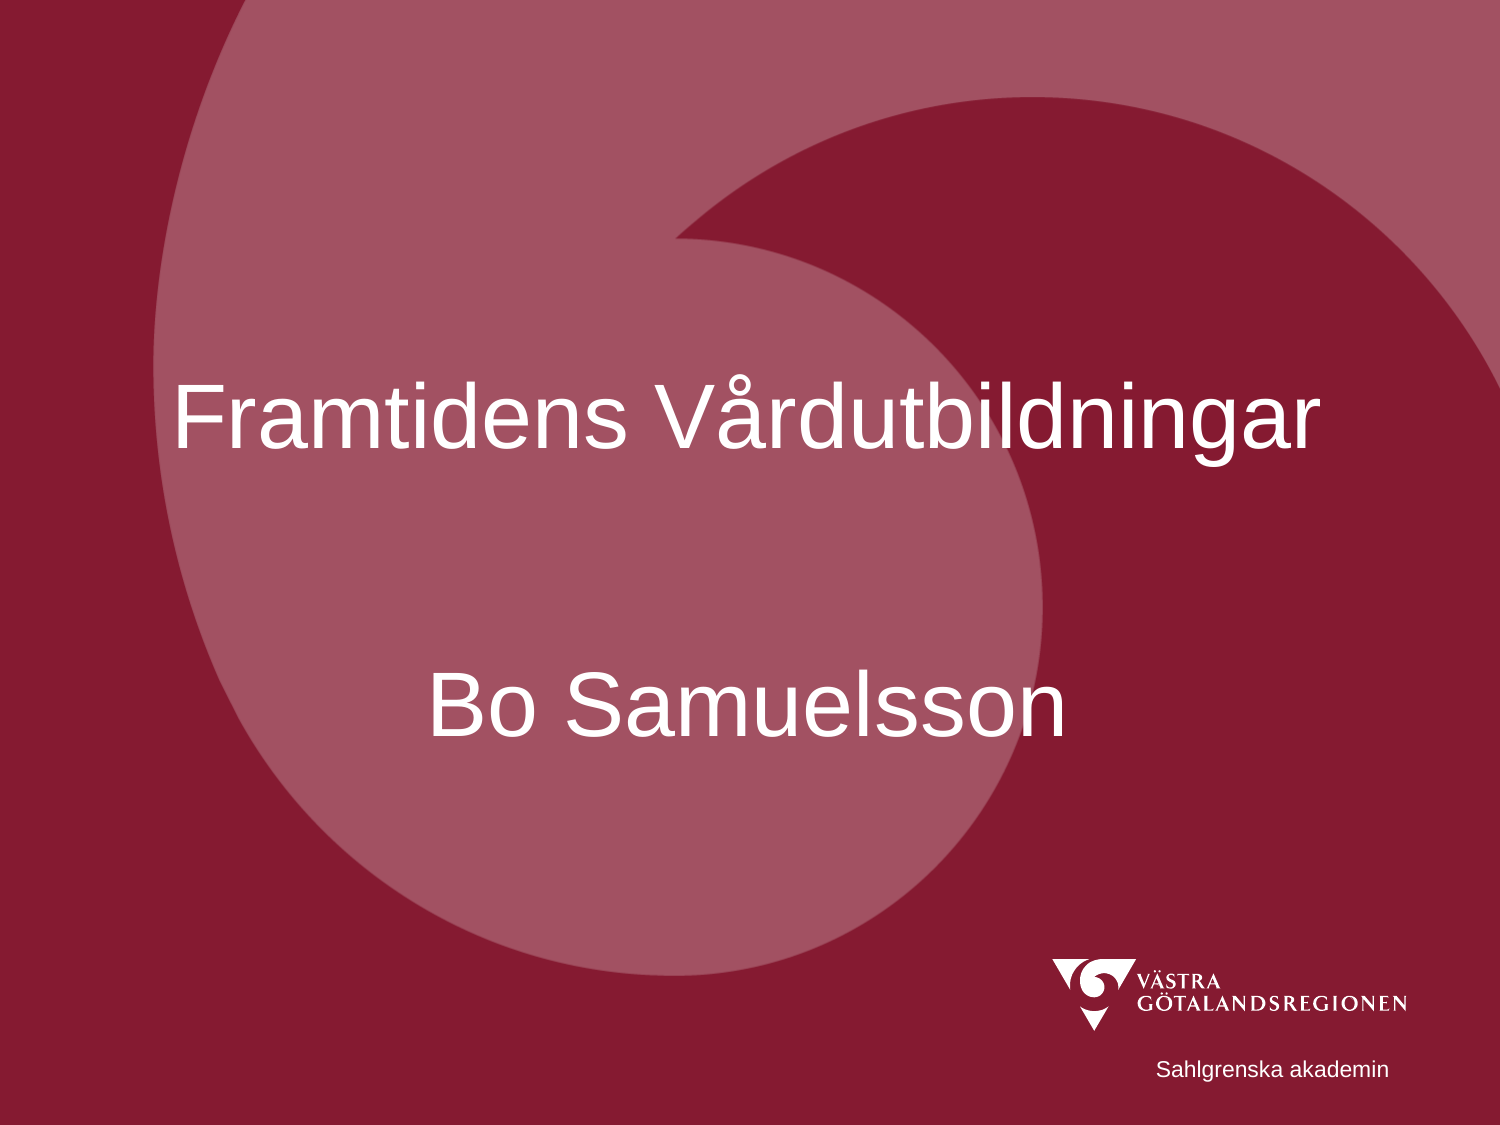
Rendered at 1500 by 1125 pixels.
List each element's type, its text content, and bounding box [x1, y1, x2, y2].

text_box Sahlgrenska akademin [1141, 1046, 1405, 1090]
title Framtidens Vårdutbildningar [88, 349, 1407, 591]
subtitle Bo Samuelsson [88, 637, 1407, 925]
picture [0, 0, 1500, 1125]
